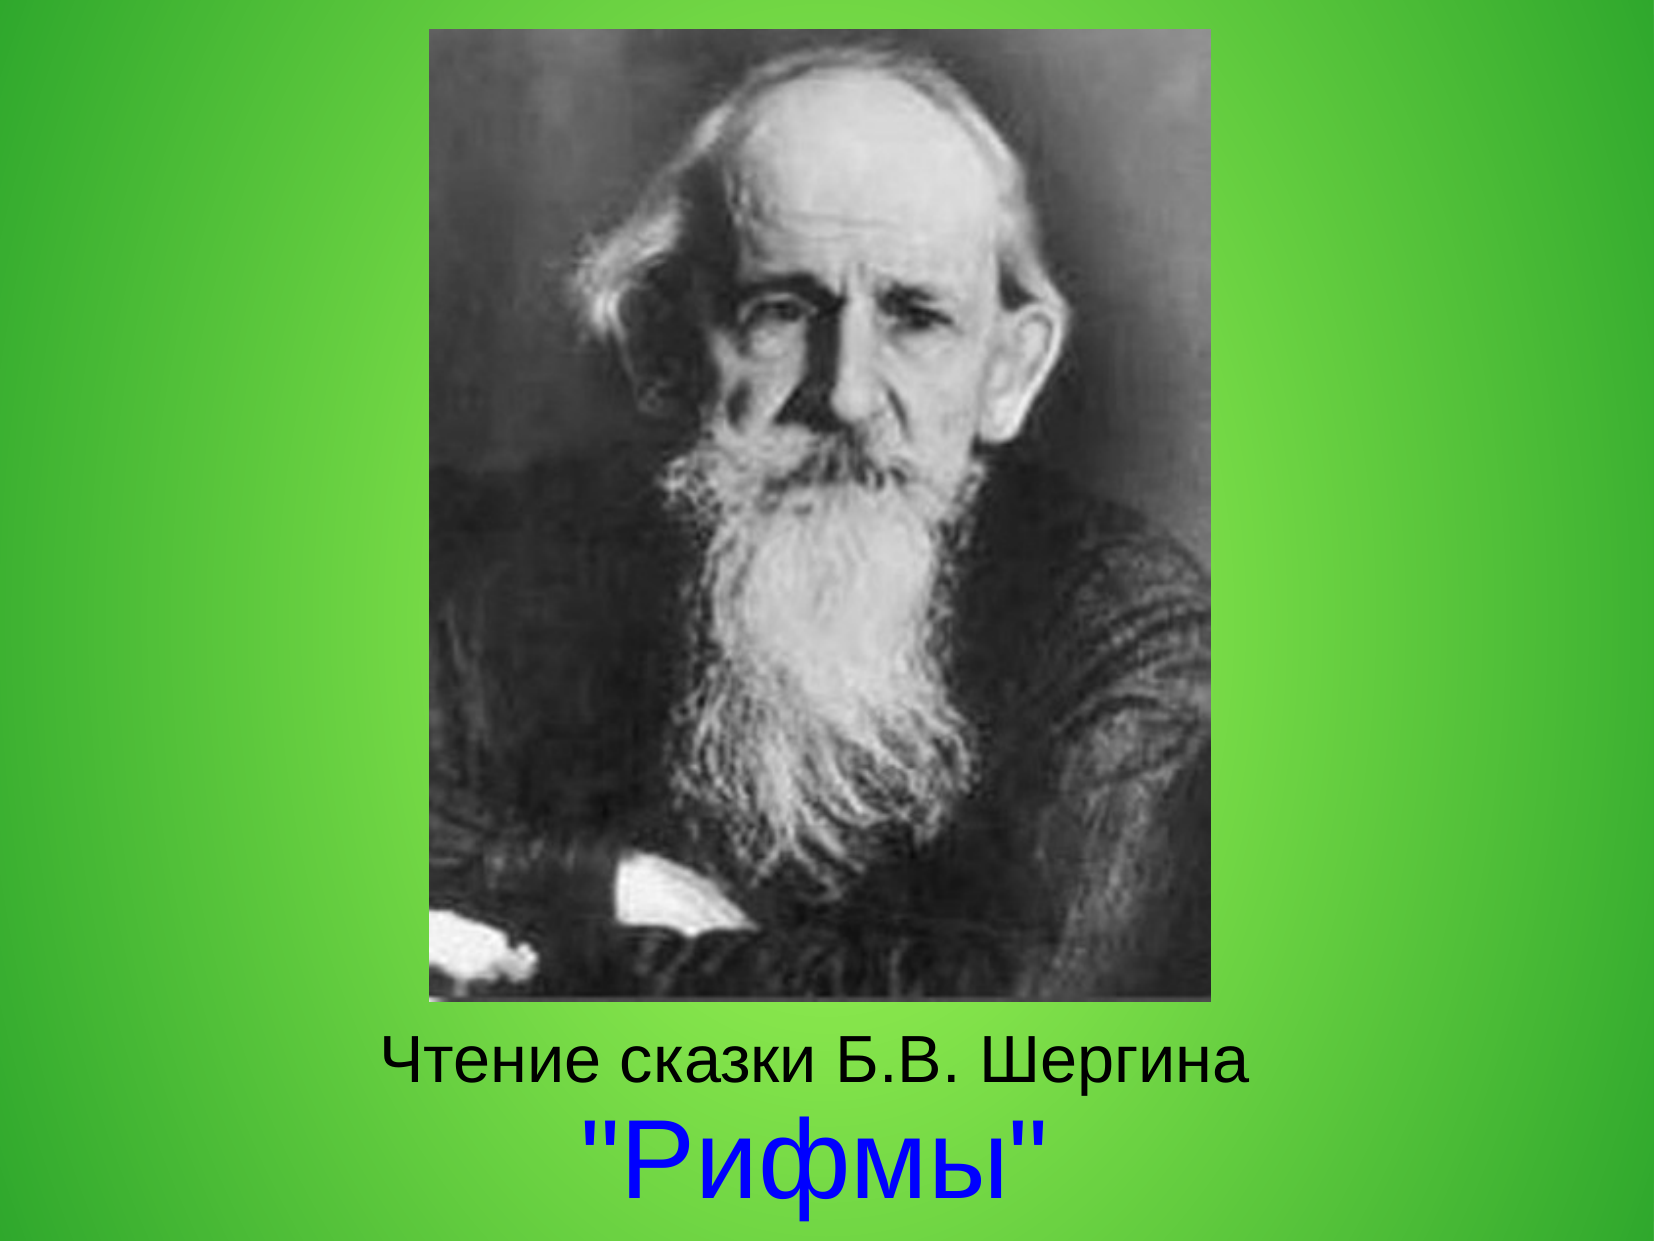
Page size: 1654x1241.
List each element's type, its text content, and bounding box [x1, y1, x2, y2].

subtitle Чтение сказки Б.В. Шергина "Рифмы" [59, 797, 1571, 1241]
picture [429, 29, 1211, 1002]
